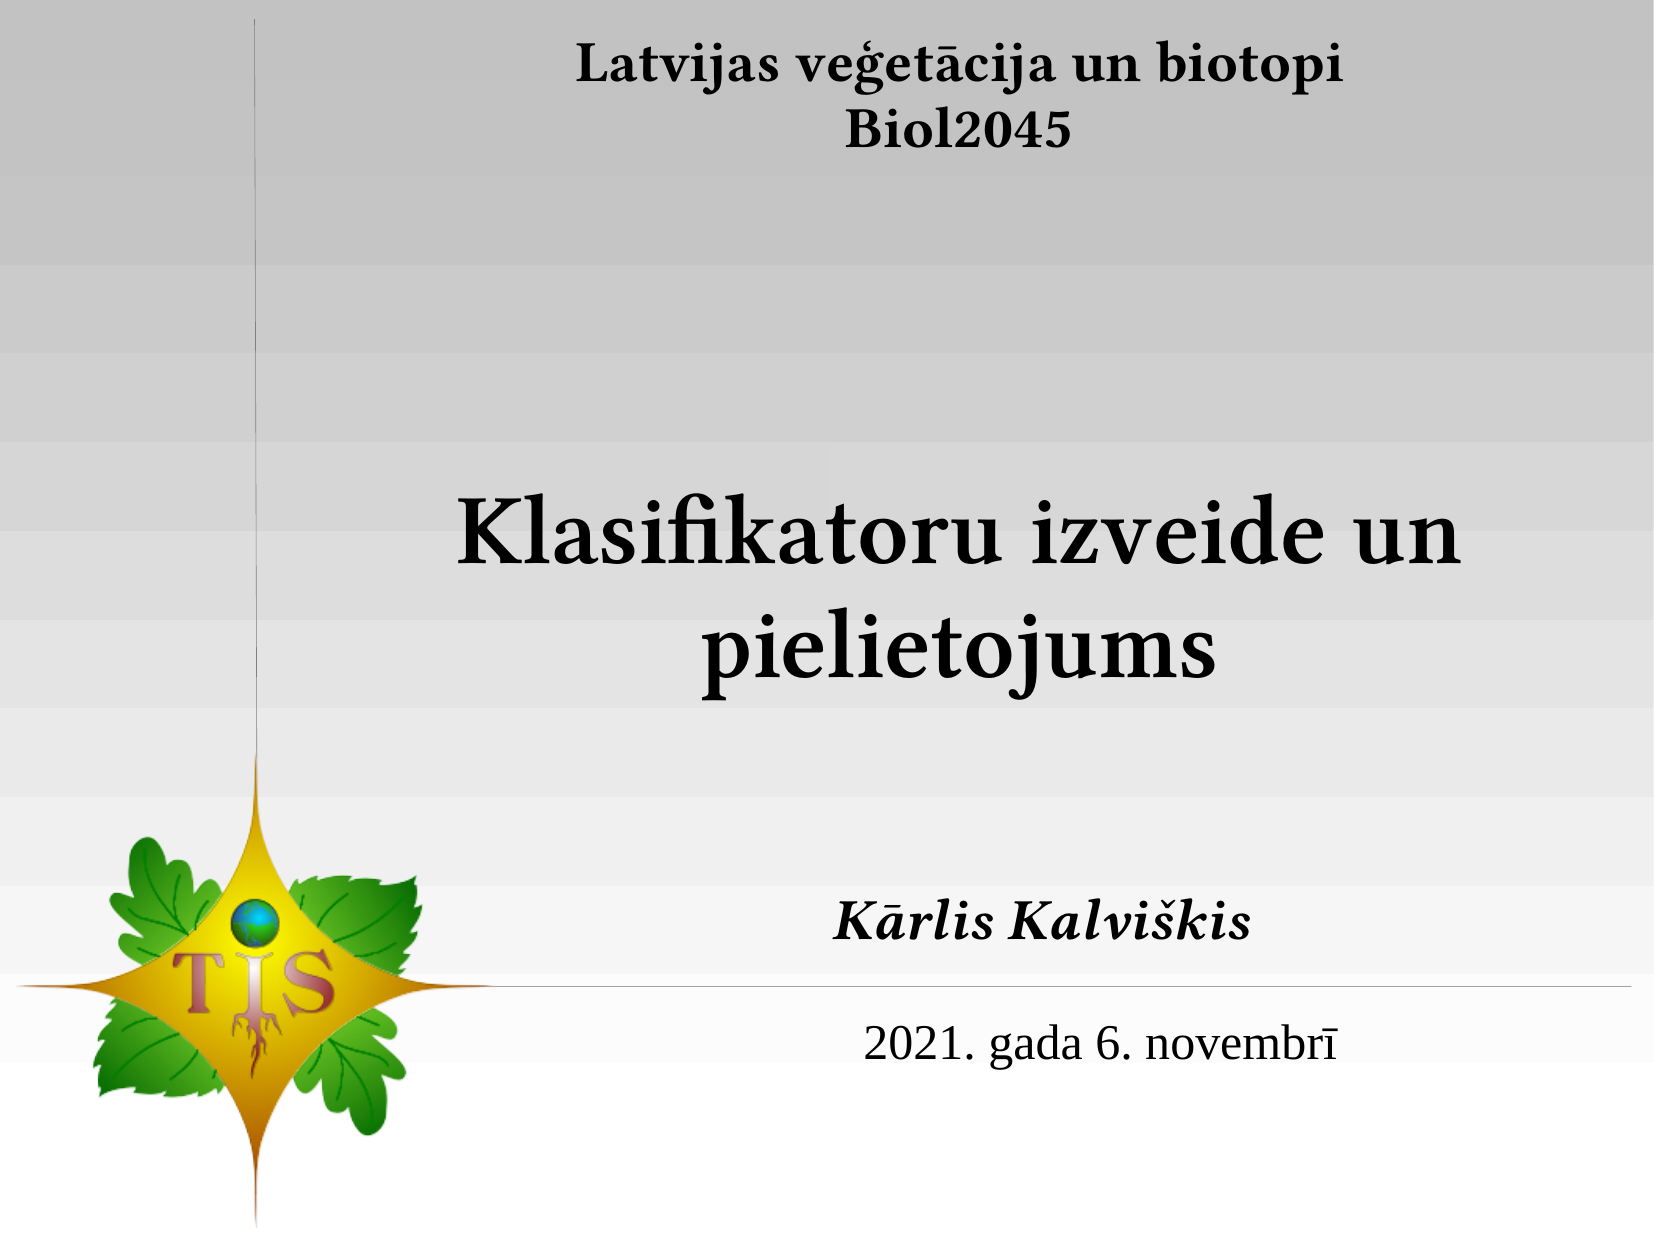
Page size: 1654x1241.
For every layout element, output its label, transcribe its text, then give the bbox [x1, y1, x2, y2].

title Klasifikatoru izveide un pielietojums [295, 314, 1625, 861]
list 2021. gada 6. novembrī [476, 1015, 1654, 1241]
picture [0, 0, 1654, 1241]
text_box Kārlis Kalviškis [547, 887, 1535, 954]
